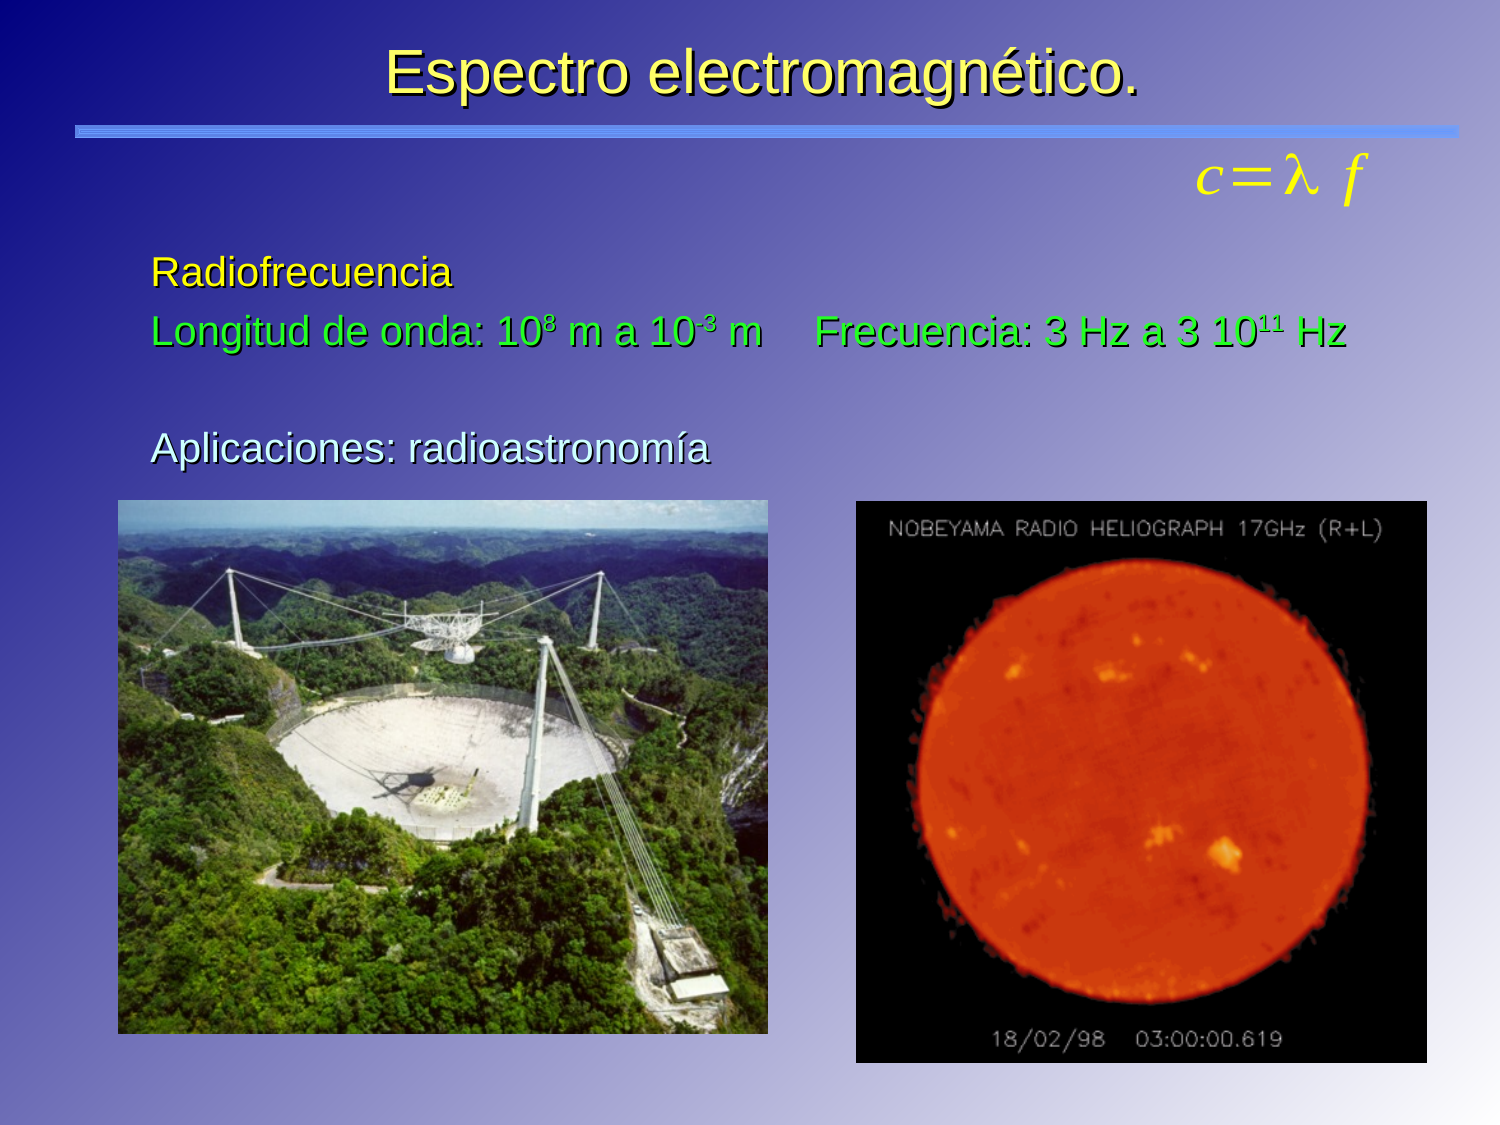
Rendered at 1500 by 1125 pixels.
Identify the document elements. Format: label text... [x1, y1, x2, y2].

text_box Aplicaciones: radioastronomía [88, 413, 1388, 501]
text_box Longitud de onda: 108 m a 10-3 m Frecuencia: 3 Hz a 3 1011 Hz [88, 296, 1418, 355]
text_box Espectro electromagnético. [50, 23, 1476, 114]
picture [856, 501, 1427, 1063]
picture [118, 500, 768, 1034]
text_box Radiofrecuencia [88, 237, 886, 296]
chart [1181, 140, 1390, 207]
text_box [75, 125, 1460, 138]
